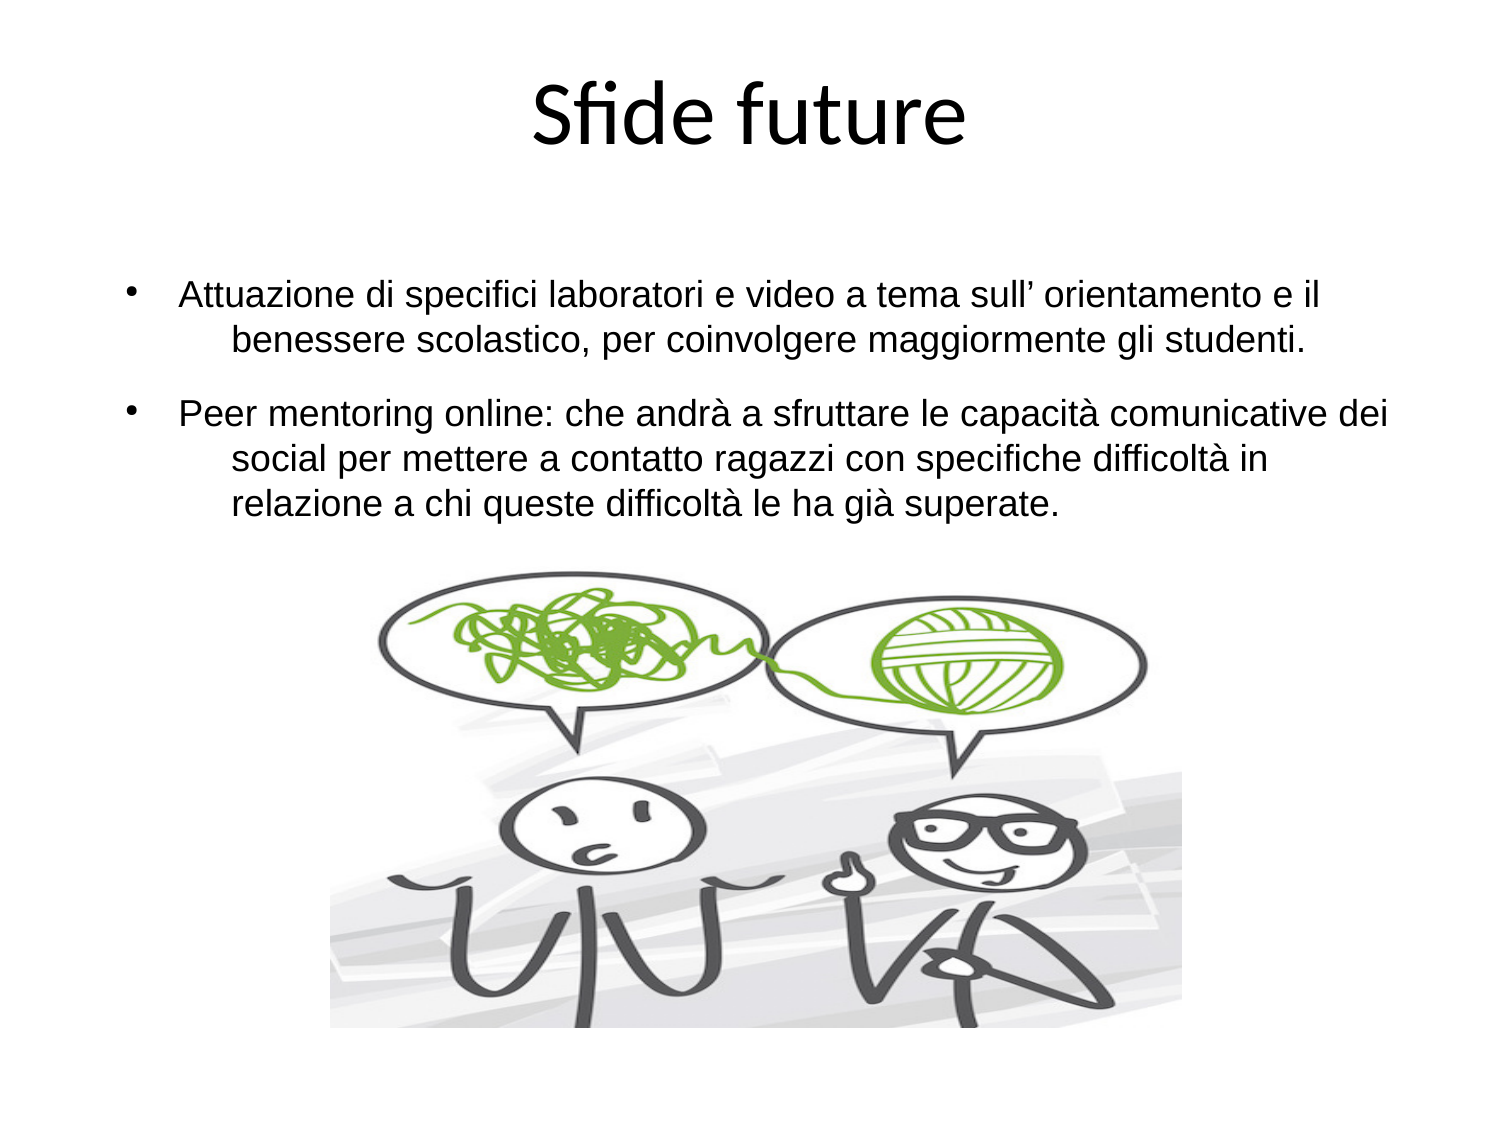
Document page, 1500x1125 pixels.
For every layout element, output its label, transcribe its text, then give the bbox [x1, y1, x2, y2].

list Attuazione di specifici laboratori e video a tema sull’ orientamento e il benessere scolastico, per coinvolgere maggiormente gli studenti. Peer mentoring online: che andrà a sfruttare le capacità comunicative dei social per mettere a contatto ragazzi con specifiche difficoltà in relazione a chi queste difficoltà le ha già superate. [75, 262, 1425, 1005]
title Sfide future [75, 45, 1425, 233]
picture [330, 566, 1182, 1028]
